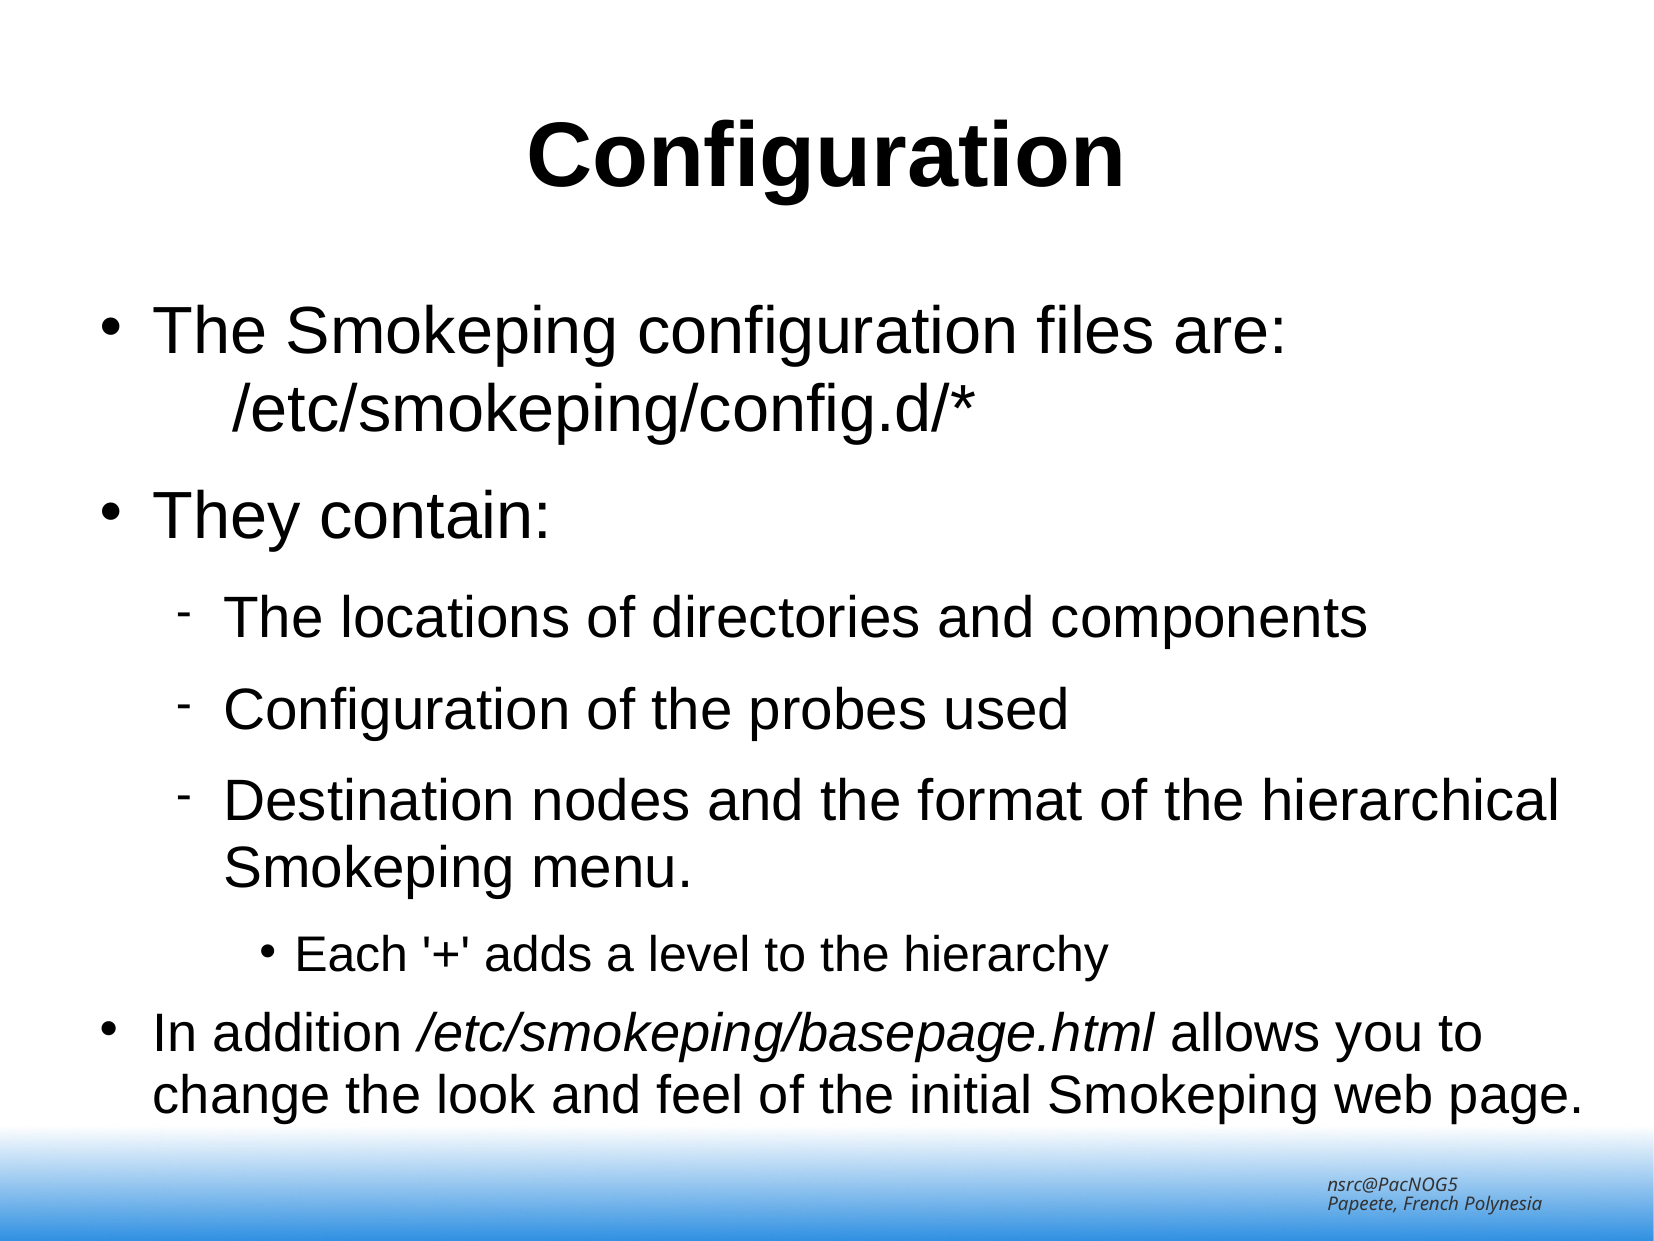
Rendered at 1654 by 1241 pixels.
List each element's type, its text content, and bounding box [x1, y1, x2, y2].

picture [0, 1124, 1654, 1241]
title Configuration [82, 49, 1571, 257]
list The Smokeping configuration files are: /etc/smokeping/config.d/* They contain: The locations of directories and components Configuration of the probes used Destination nodes and the format of the hierarchical Smokeping menu. Each '+' adds a level to the hierarchy In addition /etc/smokeping/basepage.html allows you to change the look and feel of the initial Smokeping web page. [82, 290, 1613, 1123]
